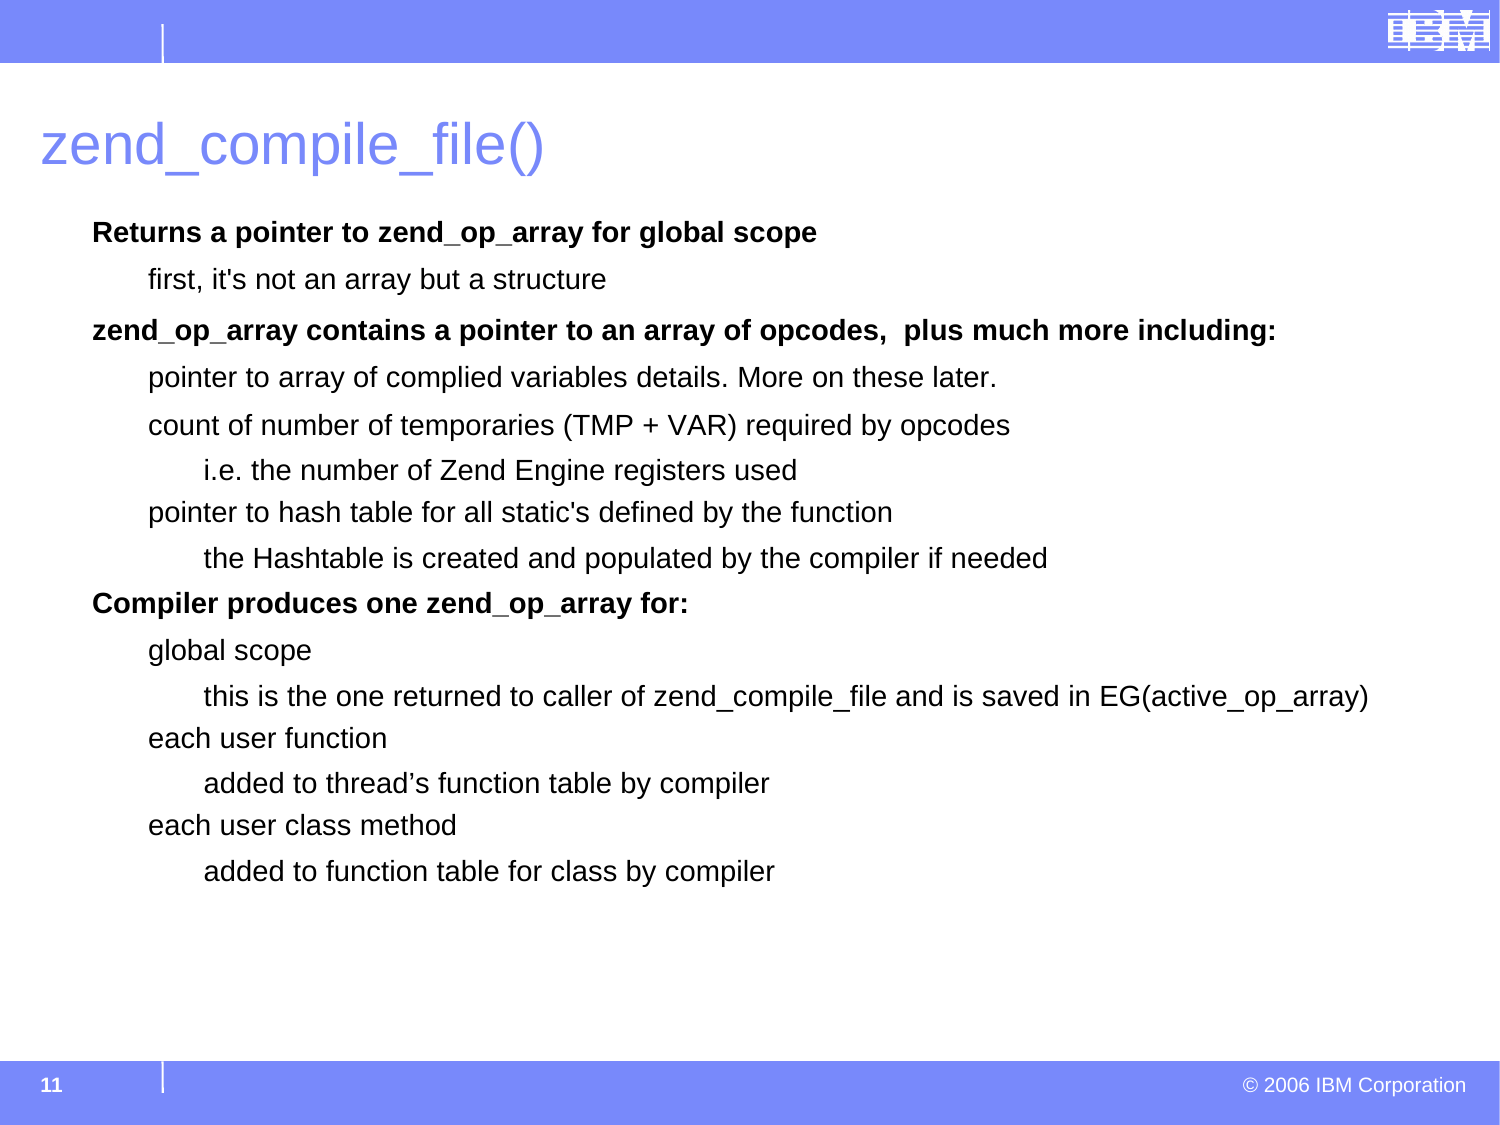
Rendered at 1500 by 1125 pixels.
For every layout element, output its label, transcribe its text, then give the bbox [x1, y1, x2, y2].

title zend_compile_file()‏ [25, 82, 1378, 184]
list Returns a pointer to zend_op_array for global scope first, it's not an array but a structure zend_op_array contains a pointer to an array of opcodes, plus much more including: pointer to array of complied variables details. More on these later. count of number of temporaries (TMP + VAR) required by opcodes i.e. the number of Zend Engine registers used pointer to hash table for all static's defined by the function the Hashtable is created and populated by the compiler if needed Compiler produces one zend_op_array for: global scope this is the one returned to caller of zend_compile_file and is saved in EG(active_op_array) each user function added to thread’s function table by compiler each user class method added to function table for class by compiler [77, 208, 1441, 1125]
